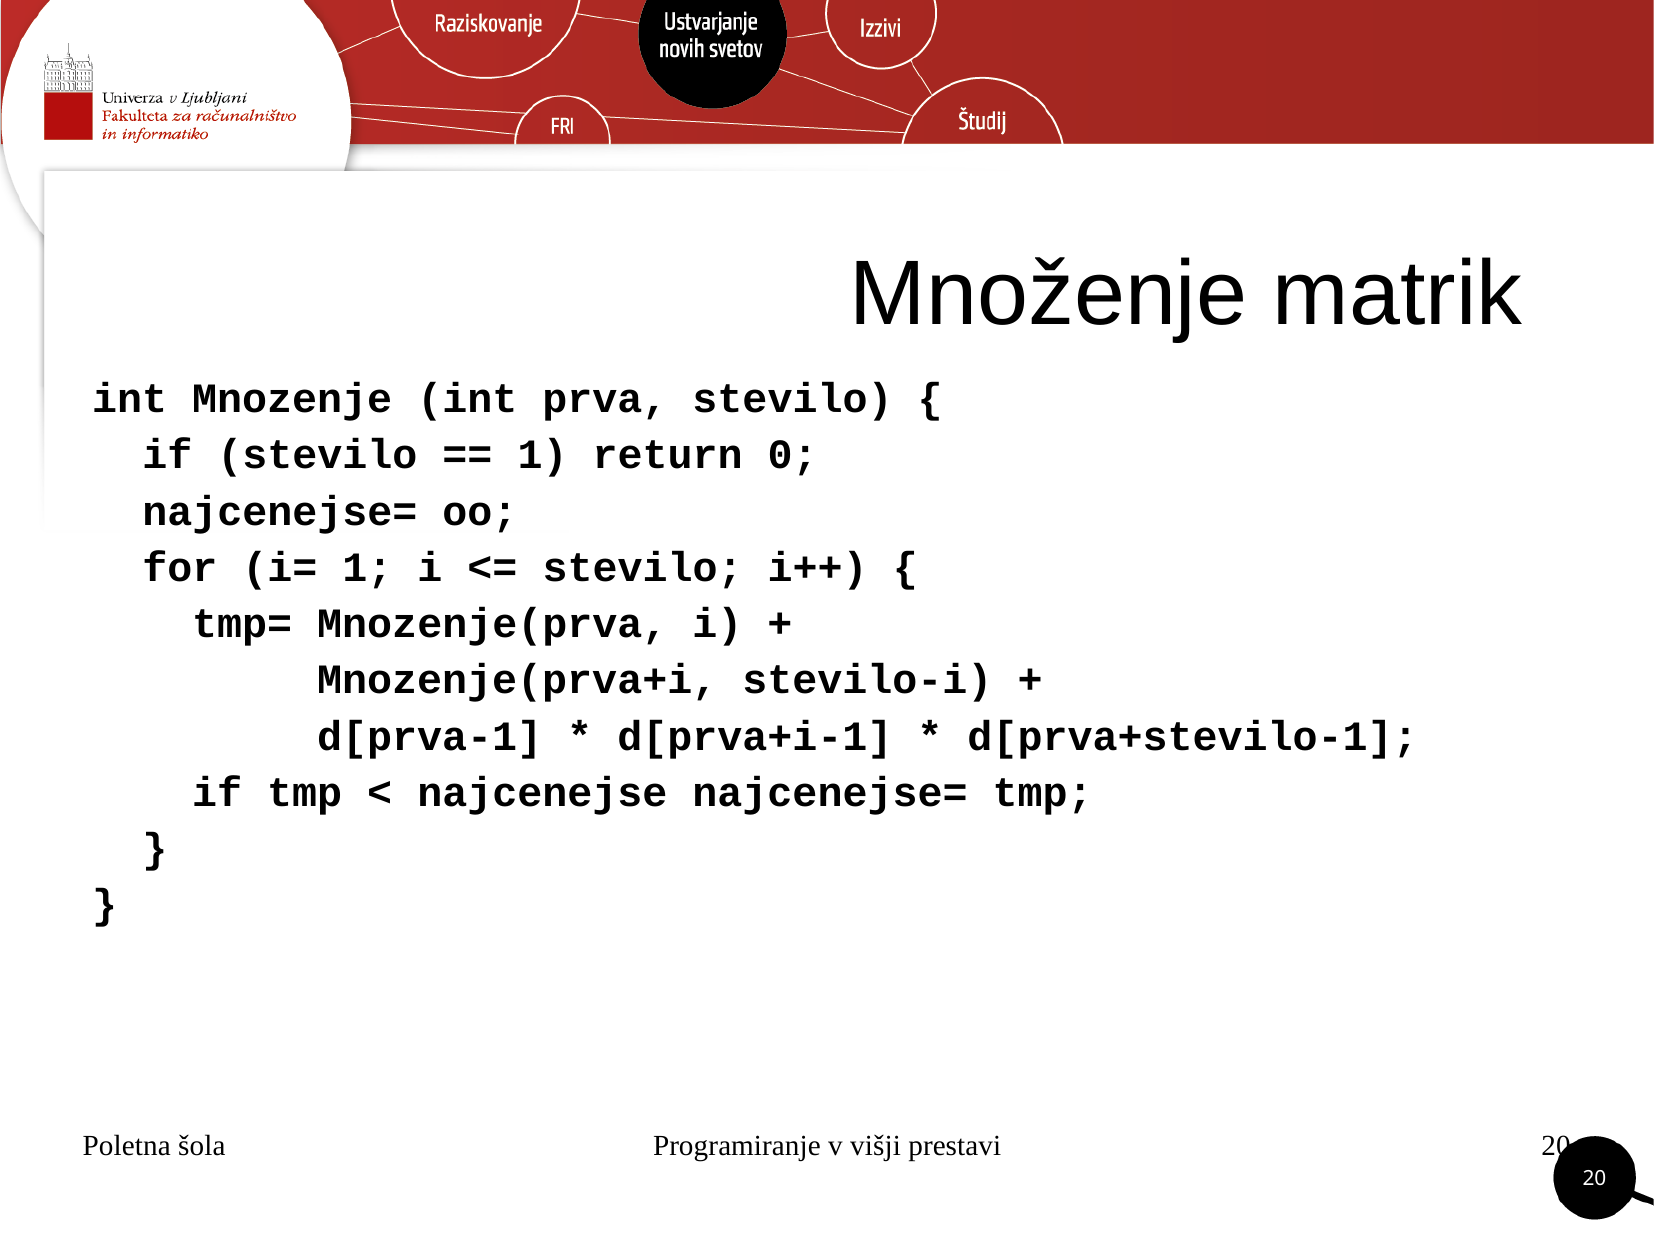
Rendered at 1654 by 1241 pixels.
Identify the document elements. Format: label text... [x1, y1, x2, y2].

picture [0, 0, 1654, 1241]
title Množenje matrik [35, 188, 1524, 397]
text_box <številka> [1553, 1145, 1636, 1212]
list int Mnozenje (int prva, stevilo) { if (stevilo == 1) return 0; najcenejse= oo; for (i= 1; i <= stevilo; i++) { tmp= Mnozenje(prva, i) + Mnozenje(prva+i, stevilo-i) + d[prva-1] * d[prva+i-1] * d[prva+stevilo-1]; if tmp < najcenejse najcenejse= tmp; } } [92, 377, 1548, 1016]
